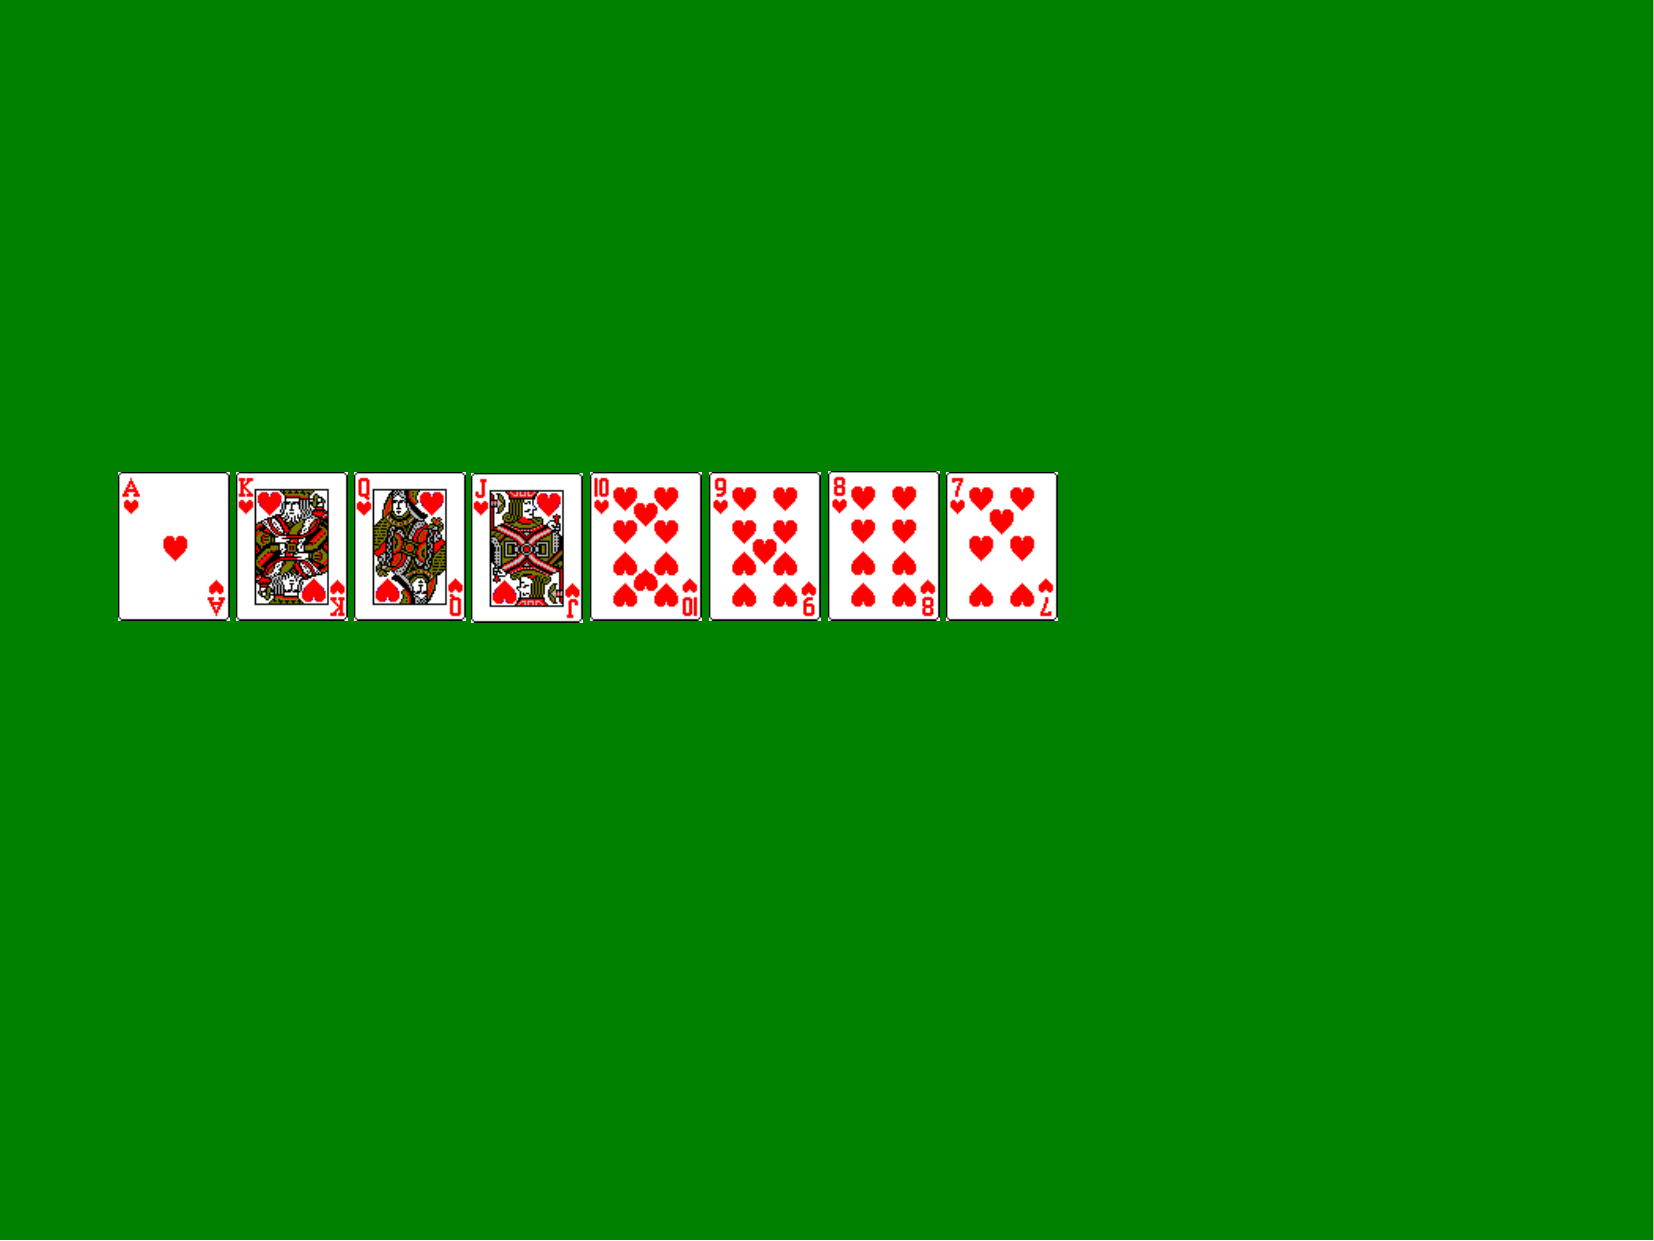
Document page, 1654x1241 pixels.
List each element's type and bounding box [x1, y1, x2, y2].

picture [709, 472, 821, 621]
picture [828, 471, 940, 621]
picture [236, 472, 348, 621]
picture [946, 472, 1058, 621]
picture [354, 472, 466, 621]
picture [118, 472, 230, 621]
picture [590, 472, 702, 621]
picture [471, 473, 583, 623]
